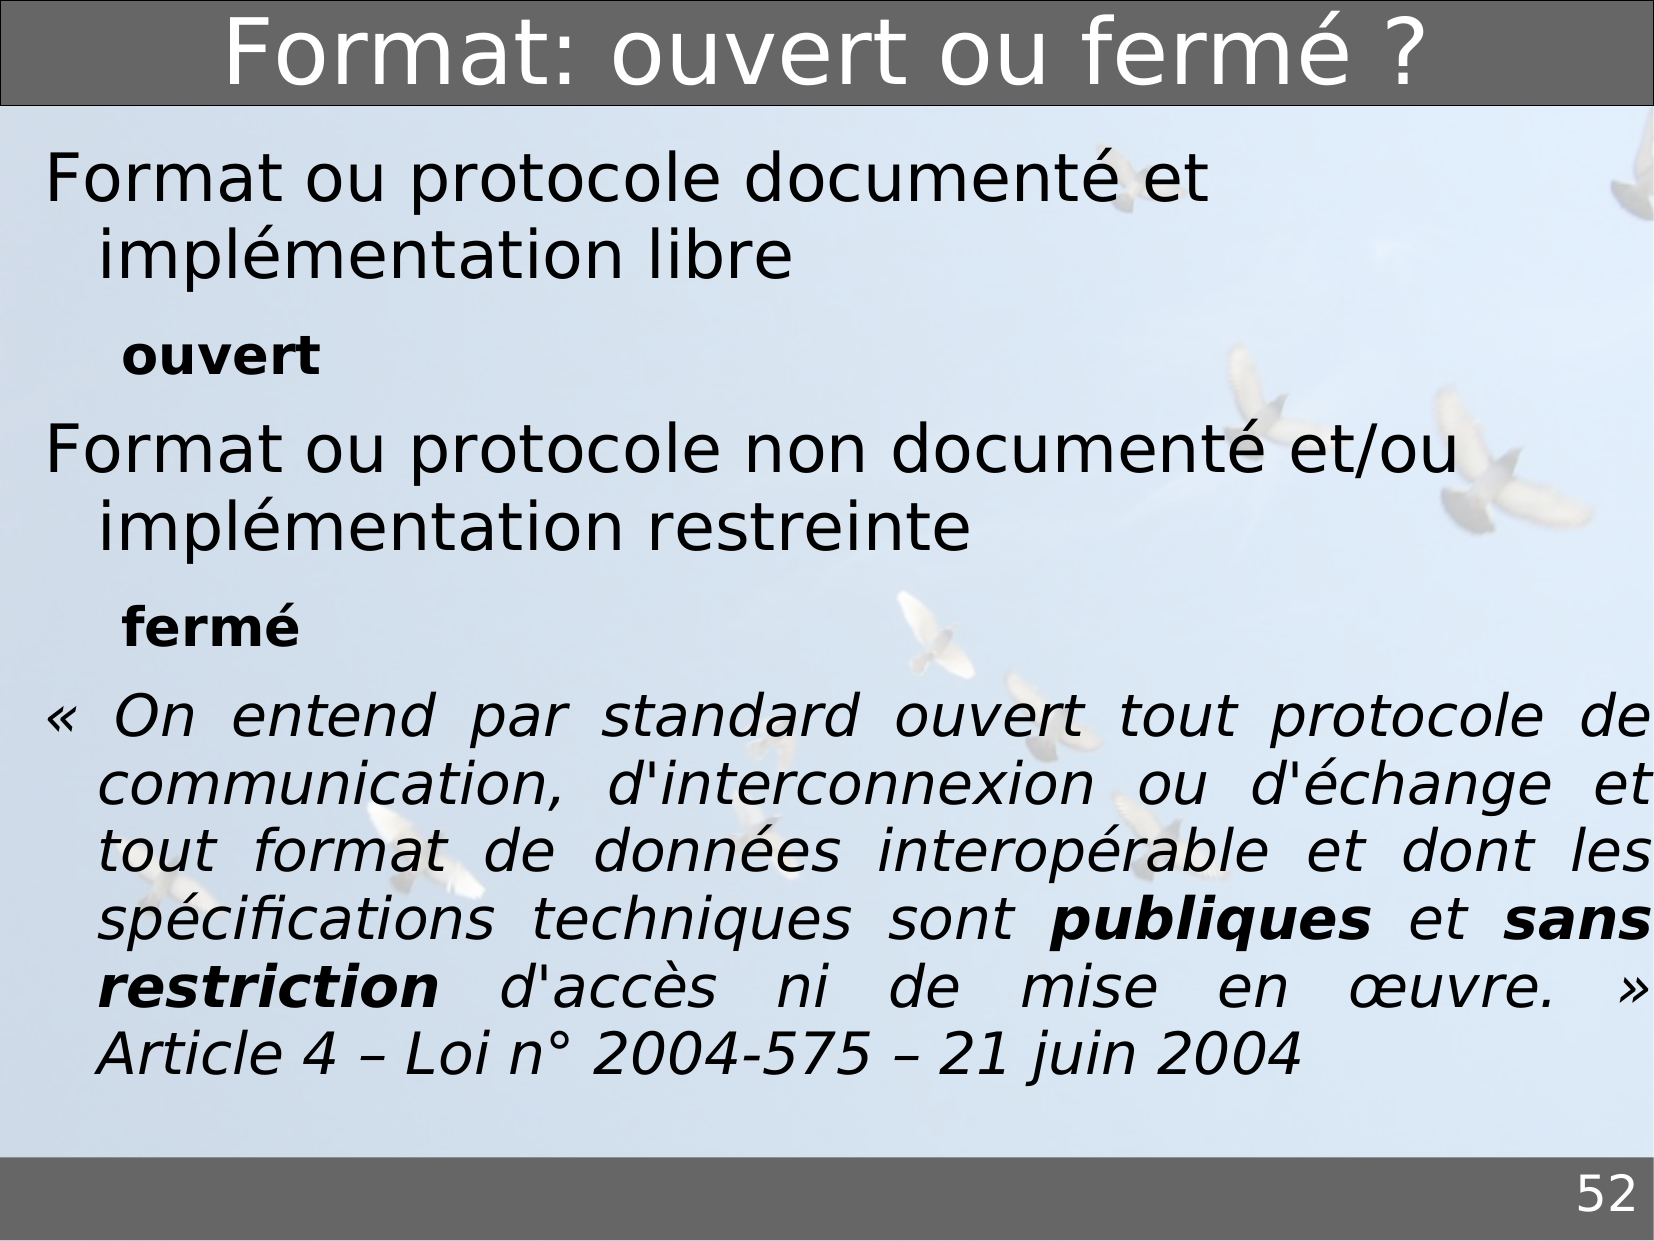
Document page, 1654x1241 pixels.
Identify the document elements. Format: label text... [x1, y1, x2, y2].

list Format ou protocole documenté et implémentation libre ouvert Format ou protocole non documenté et/ou implémentation restreinte fermé « On entend par standard ouvert tout protocole de communication, d'interconnexion ou d'échange et tout format de données interopérable et dont les spécifications techniques sont publiques et sans restriction d'accès ni de mise en œuvre. » Article 4 – Loi n° 2004-575 – 21 juin 2004 [26, 139, 1654, 1113]
title Format: ouvert ou fermé ? [0, 0, 1654, 107]
